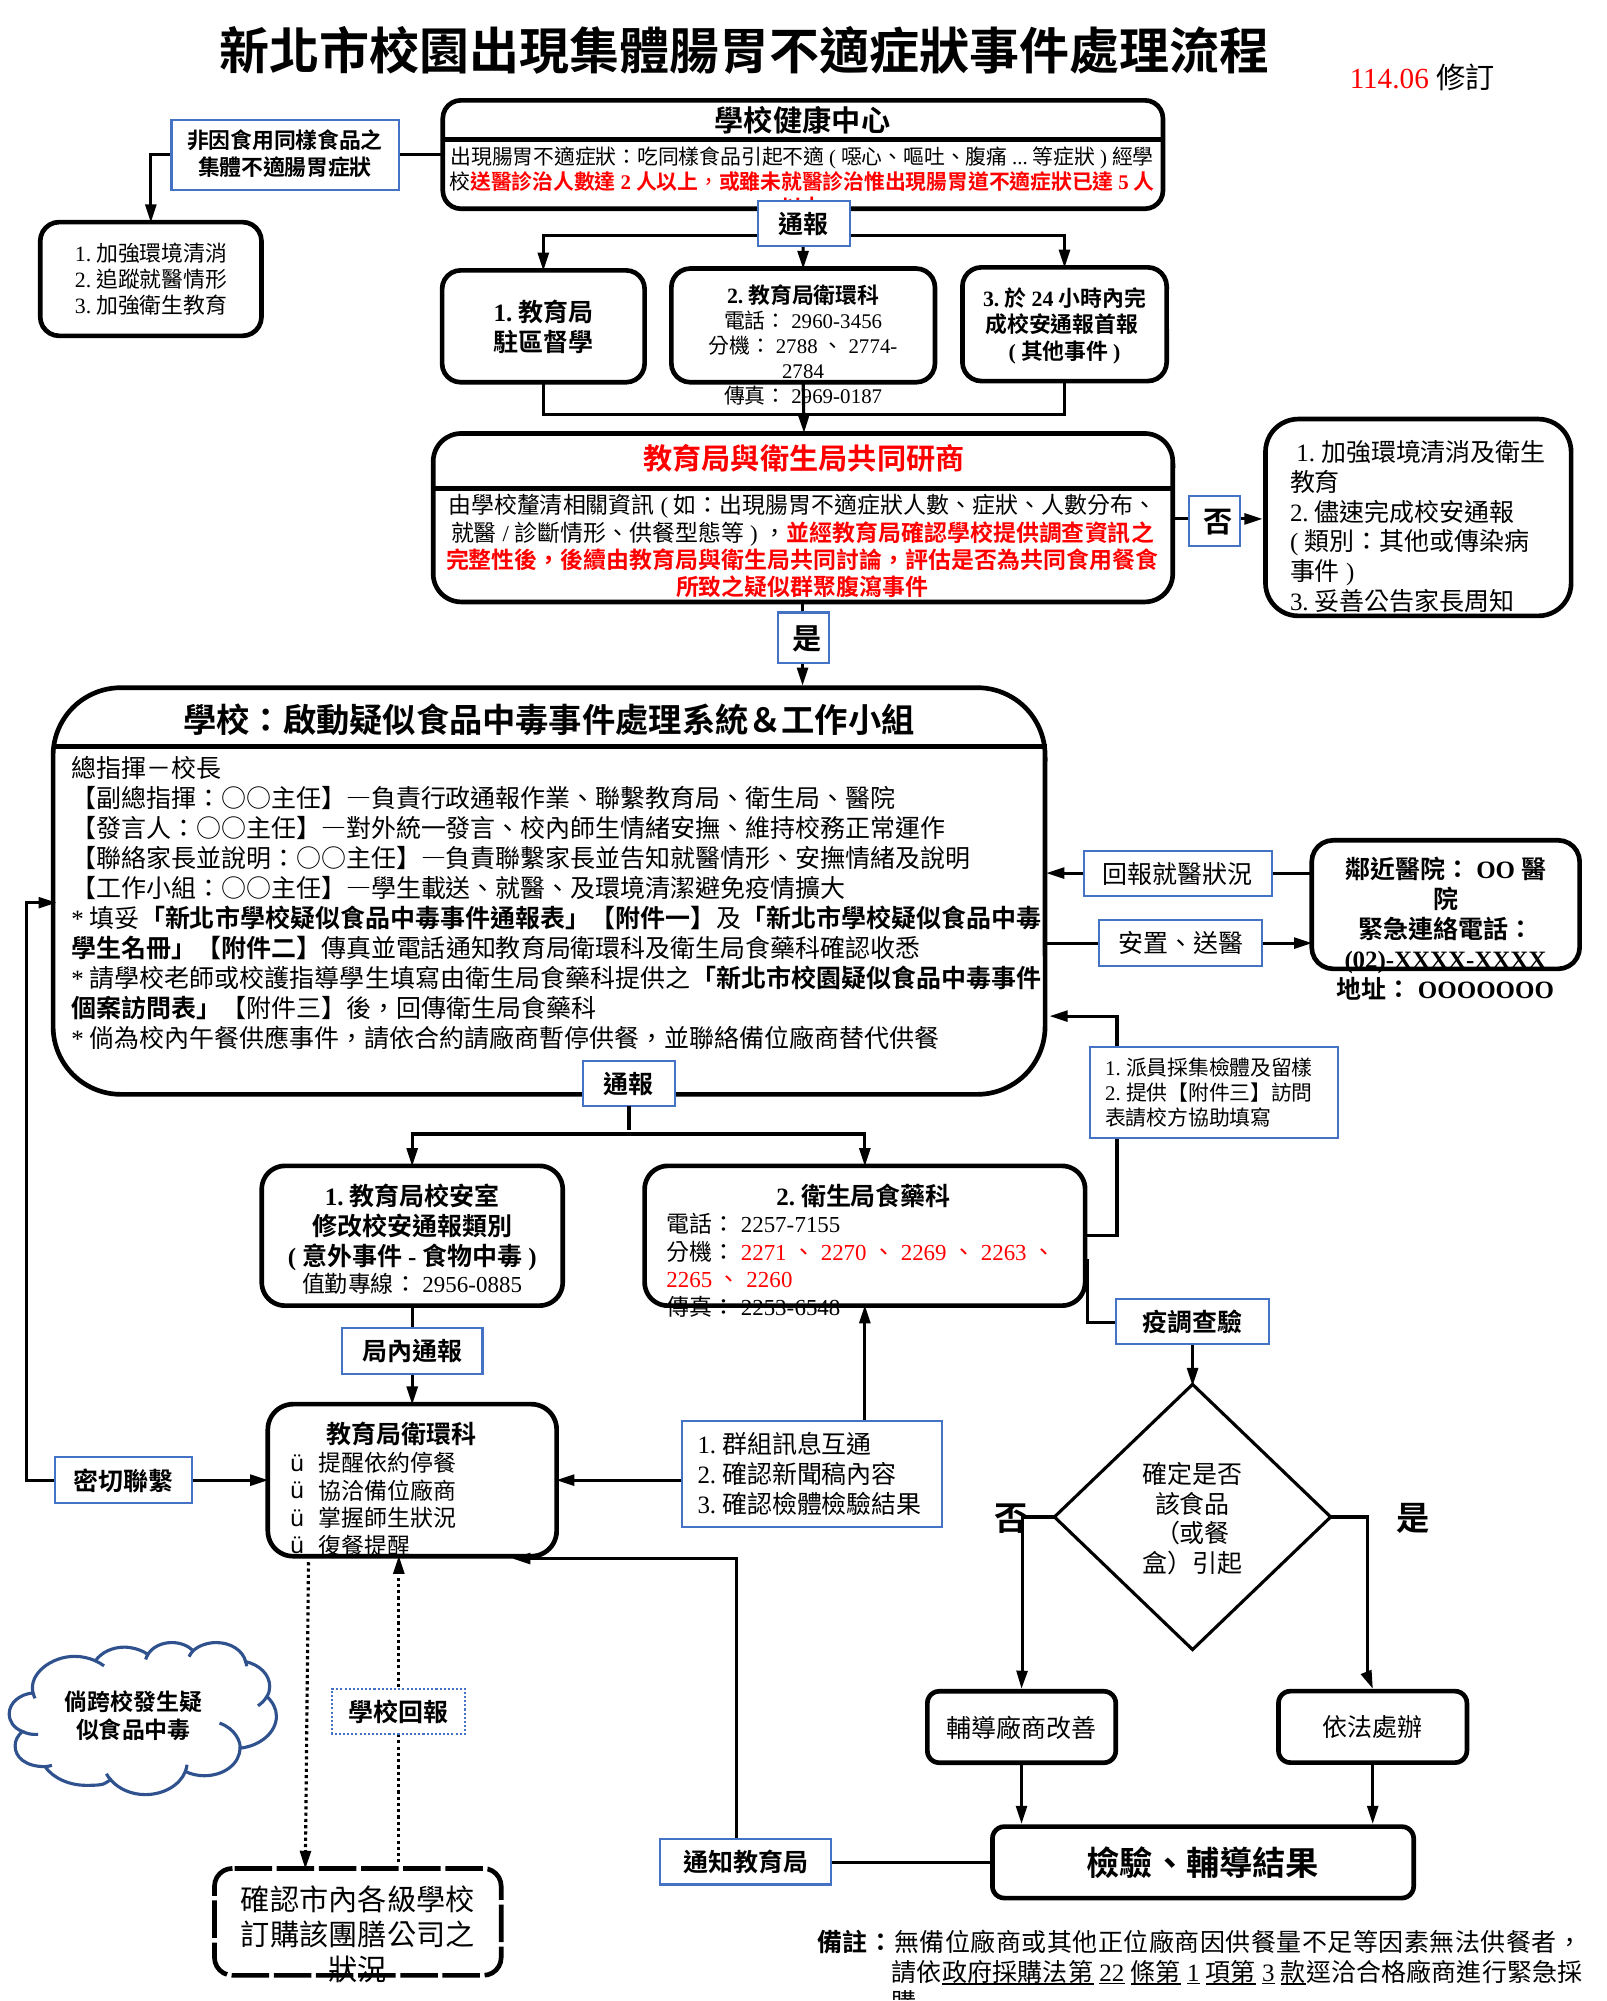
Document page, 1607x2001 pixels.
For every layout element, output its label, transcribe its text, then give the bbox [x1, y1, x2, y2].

text_box 2.教育局衛環科 電話：2960-3456 分機：2788、2774-2784 傳真：2969-0187 [671, 268, 936, 383]
text_box 總指揮－校長 【副總指揮：○○主任】—負責行政通報作業、聯繫教育局、衛生局、醫院 【發言人：○○主任】—對外統一發言、校內師生情緒安撫、維持校務正常運作 【聯絡家長並說明：○○主任】—負責聯繫家長並告知就醫情形、安撫情緒及說明 【工作小組：○○主任】—學生載送、就醫、及環境清潔避免疫情擴大 *填妥「新北市學校疑似食品中毒事件通報表」【附件一】及「新北市學校疑似食品中毒學生名冊」【附件二】傳真並電話通知教育局衛環科及衛生局食藥科確認收悉 *請學校老師或校護指導學生填寫由衛生局食藥科提供之「新北市校園疑似食品中毒事件個案訪問表」【附件三】後，回傳衛生局食藥科 *倘為校內午餐供應事件，請依合約請廠商暫停供餐，並聯絡備位廠商替代供餐 [56, 745, 1057, 1060]
text_box 確認市內各級學校訂購該團膳公司之狀況 [214, 1868, 502, 1976]
text_box 備註：無備位廠商或其他正位廠商因供餐量不足等因素無法供餐者，請依政府採購法第22條第1項第3款逕洽合格廠商進行緊急採購 [802, 1918, 1599, 1995]
text_box 通報 [757, 200, 851, 247]
text_box 通報 [582, 1060, 676, 1107]
text_box 輔導廠商改善 [927, 1691, 1116, 1763]
text_box 鄰近醫院：OO醫院 緊急連絡電話： (02)-XXXX-XXXX 地址：OOOOOOO [1311, 840, 1580, 969]
text_box 1.教育局 駐區督學 [442, 270, 645, 383]
text_box 由學校釐清相關資訊(如：出現腸胃不適症狀人數、症狀、人數分布、就醫/診斷情形、供餐型態等)，並經教育局確認學校提供調查資訊之完整性後，後續由教育局與衛生局共同討論，評估是否為共同食用餐食所致之疑似群聚腹瀉事件 [428, 483, 1177, 610]
text_box 學校健康中心 [512, 94, 1093, 145]
text_box 學校：啟動疑似食品中毒事件處理系統＆工作小組 [70, 691, 1029, 743]
text_box 是 [777, 612, 830, 664]
text_box 局內通報 [341, 1328, 483, 1374]
text_box 非因食用同樣食品之集體不適腸胃症狀 [171, 119, 399, 191]
text_box 114.06修訂 [1334, 52, 1603, 103]
text_box 2.衛生局食藥科 電話：2257-7155 分機：2271、2270、2269、2263、2265、2260 傳真：2253-6548 [644, 1165, 1086, 1306]
text_box 通知教育局 [660, 1839, 831, 1885]
text_box 3.於24小時內完成校安通報首報(其他事件) [962, 267, 1167, 382]
text_box 安置、送醫 [1099, 920, 1263, 966]
text_box 密切聯繫 [54, 1457, 192, 1503]
text_box 學校回報 [332, 1688, 466, 1734]
text_box 檢驗、輔導結果 [992, 1826, 1414, 1899]
text_box 疫調查驗 [1115, 1299, 1270, 1345]
text_box 1.加強環境清消及衛生教育 2.儘速完成校安通報(類別：其他或傳染病事件) 3.妥善公告家長周知 [1265, 419, 1572, 616]
text_box 新北市校園出現集體腸胃不適症狀事件處理流程 [109, 12, 1380, 87]
text_box 否 [1188, 495, 1240, 547]
text_box 教育局衛環科 提醒依約停餐 協洽備位廠商 掌握師生狀況 復餐提醒 [267, 1404, 557, 1557]
text_box 教育局與衛生局共同研商 [506, 432, 1102, 483]
text_box 1.加強環境清消 2.追蹤就醫情形 3.加強衛生教育 [40, 222, 262, 336]
text_box 倘跨校發生疑似食品中毒 [9, 1642, 277, 1795]
text_box 出現腸胃不適症狀：吃同樣食品引起不適(噁心、嘔吐、腹痛...等症狀)經學校送醫診治人數達2人以上，或雖未就醫診治惟出現腸胃道不適症狀已達5人以上 [432, 136, 1172, 202]
text_box 1.派員採集檢體及留樣 2.提供【附件三】訪問表請校方協助填寫 [1090, 1046, 1339, 1138]
text_box 否 [979, 1489, 1010, 1546]
text_box 1.群組訊息互通 2.確認新聞稿內容 3.確認檢體檢驗結果 [682, 1420, 942, 1527]
text_box 1.教育局校安室 修改校安通報類別 (意外事件-食物中毒) 值勤專線：2956-0885 [261, 1165, 563, 1306]
text_box 回報就醫狀況 [1083, 850, 1273, 897]
text_box 是 [1381, 1489, 1412, 1545]
text_box 確定是否該食品（或餐盒）引起 [1054, 1384, 1331, 1650]
text_box 依法處辦 [1278, 1691, 1467, 1763]
